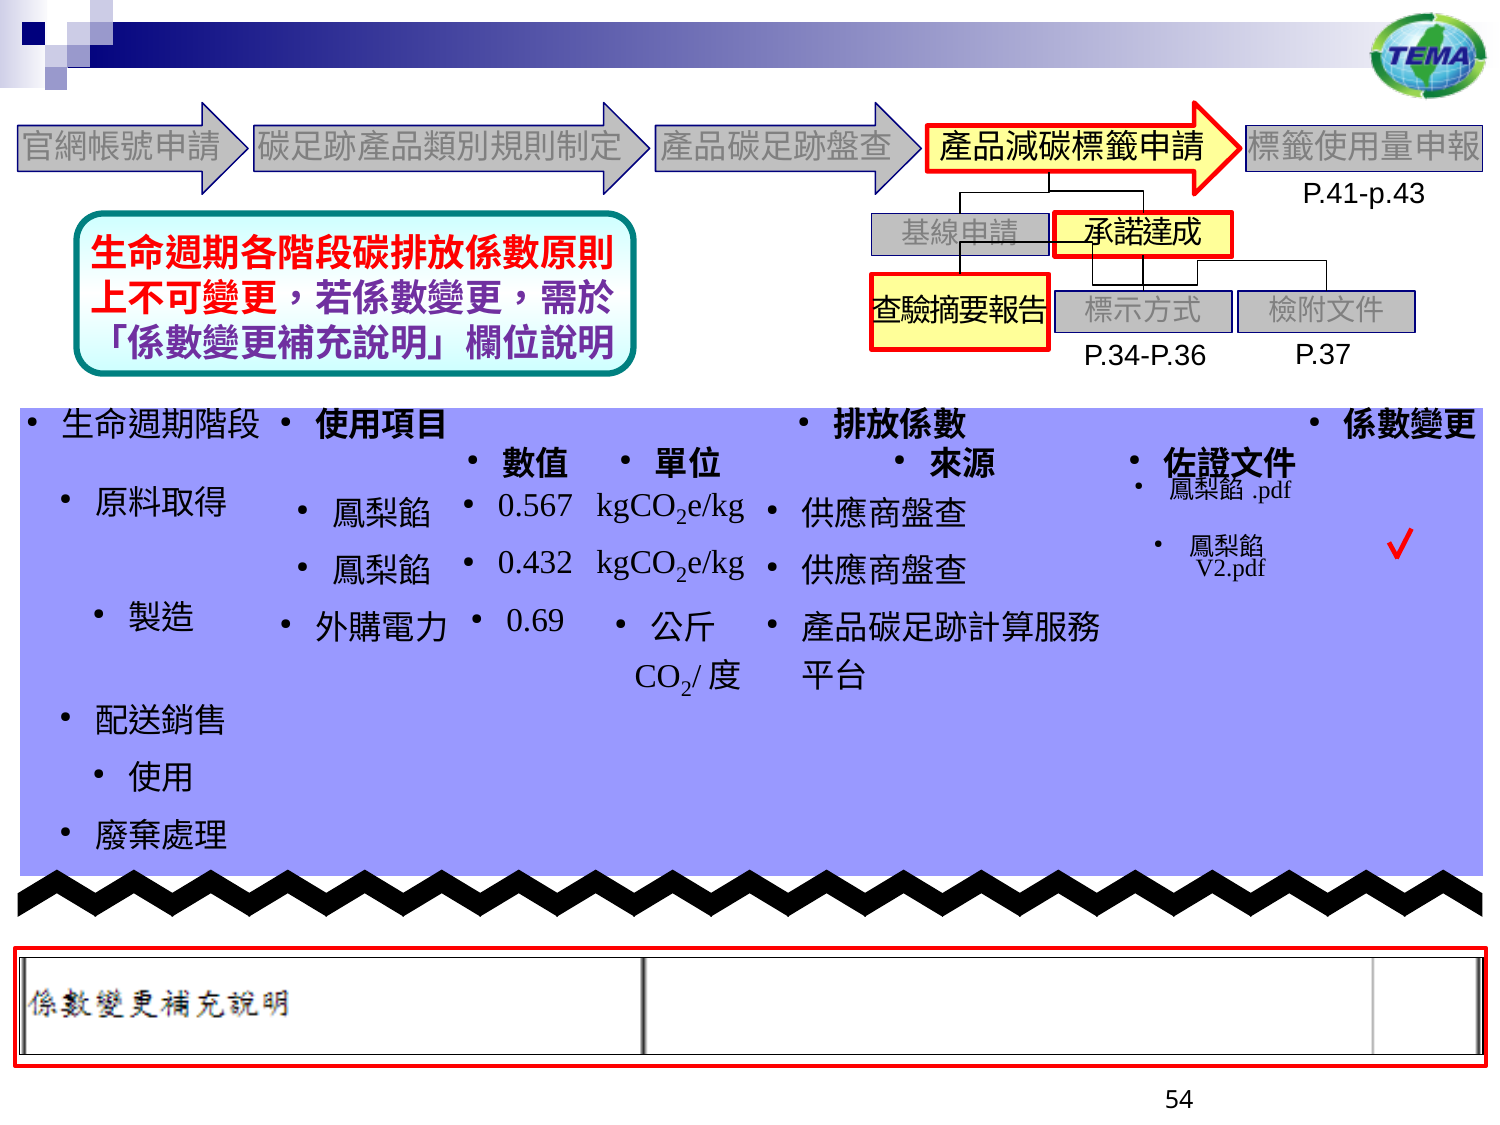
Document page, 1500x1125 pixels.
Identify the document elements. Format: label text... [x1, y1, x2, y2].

table_cell 來源 [767, 448, 1123, 487]
table_cell 佐證文件 [1241, 456, 1252, 465]
table_cell [1123, 601, 1303, 704]
table_cell 數值 [514, 448, 524, 460]
text_box P.41-p.43 [1276, 174, 1453, 215]
text_box P.37 [1235, 335, 1412, 377]
table_cell 配送銷售 [179, 716, 189, 726]
table_cell [767, 819, 1123, 876]
text_box 官網帳號申請 [17, 102, 249, 195]
table_cell 廢棄處理 [20, 819, 267, 876]
text_box 承諾達成 [1055, 245, 1092, 256]
table_cell 0.567 [461, 487, 575, 544]
table_cell [1303, 544, 1483, 601]
table_cell 配送銷售 [20, 704, 267, 762]
table_header 係數變更 [1392, 424, 1400, 435]
text_box 產品減碳標籤申請 [927, 102, 1241, 195]
table_cell [1303, 704, 1483, 762]
table_cell [767, 762, 1123, 819]
table_cell 數值 [517, 463, 525, 474]
table_header 排放係數 [945, 409, 955, 421]
table_cell [1303, 487, 1483, 544]
table_cell [767, 704, 1123, 762]
table_cell 鳳梨餡 [267, 487, 461, 544]
table_cell 0.432 [461, 544, 575, 601]
table_cell [267, 704, 461, 762]
table_cell 製造 [20, 601, 267, 704]
table_cell kgCO2e/kg [575, 487, 767, 544]
text_box 承諾達成 [1055, 213, 1232, 256]
table_cell [461, 762, 575, 819]
table_cell 公斤CO2/度 [575, 601, 767, 704]
table_header 排放係數 [461, 409, 1303, 448]
text_box P.34-P.36 [1057, 336, 1234, 377]
table_cell 鳳梨餡 [267, 544, 461, 601]
text_box 標籤使用量申報 [1246, 125, 1482, 171]
table_cell 佐證文件 [1123, 448, 1215, 487]
table_cell [1123, 704, 1303, 762]
table_cell 產品碳足跡計算服務平台 [767, 601, 1123, 704]
table_header 生命週期階段 [20, 409, 267, 487]
table_cell [267, 762, 461, 819]
table_cell [20, 544, 267, 601]
text_box 檢附文件 [1238, 291, 1415, 333]
text_box 產品碳足跡盤查 [655, 102, 922, 195]
text_box 生命週期各階段碳排放係數原則上不可變更，若係數變更，需於「係數變更補充說明」欄位說明 [76, 213, 634, 374]
table_header 係數變更 [1389, 409, 1399, 421]
table_cell [1303, 819, 1483, 876]
table_cell [1123, 762, 1303, 819]
table_cell 供應商盤查 [767, 544, 1123, 601]
text_box 53 [1149, 1055, 1484, 1064]
text_box 碳足跡產品類別規則制定 [253, 102, 650, 195]
table_header 排放係數 [948, 424, 956, 435]
text_box 53 [1149, 1050, 1500, 1125]
table_cell [461, 704, 575, 762]
table_cell 外購電力 [267, 601, 461, 704]
table_cell 鳳梨餡.pdf [1123, 487, 1303, 544]
table_cell 數值 [461, 448, 575, 487]
table_header 係數變更 [1303, 409, 1483, 487]
table_cell [575, 704, 767, 762]
table_header 排放係數 [874, 409, 885, 421]
table_cell [1303, 601, 1483, 704]
table_cell 單位 [575, 448, 767, 487]
table_cell [575, 762, 767, 819]
table_cell 使用 [20, 762, 267, 819]
table_header 使用項目 [267, 409, 461, 487]
text_box 標示方式 [1055, 291, 1232, 333]
table_cell [267, 819, 461, 876]
text_box 基線申請 [872, 214, 1049, 255]
table_cell 0.69 [461, 601, 575, 704]
table_cell kgCO2e/kg [575, 544, 767, 601]
table_cell 佐證文件 [1216, 448, 1303, 487]
table_cell [461, 819, 575, 876]
table_cell [575, 819, 767, 876]
text_box 基線申請 [961, 245, 1049, 255]
table_cell 原料取得 [20, 487, 267, 544]
text_box [17, 869, 1483, 917]
picture [20, 958, 1482, 1054]
table_cell 供應商盤查 [767, 487, 1123, 544]
text_box 查驗摘要報告 [872, 274, 1049, 349]
table_cell 鳳梨餡V2.pdf [1123, 544, 1303, 601]
table_cell [1303, 762, 1483, 819]
table_cell 佐證文件 [1172, 454, 1178, 470]
table_cell [1123, 819, 1303, 876]
